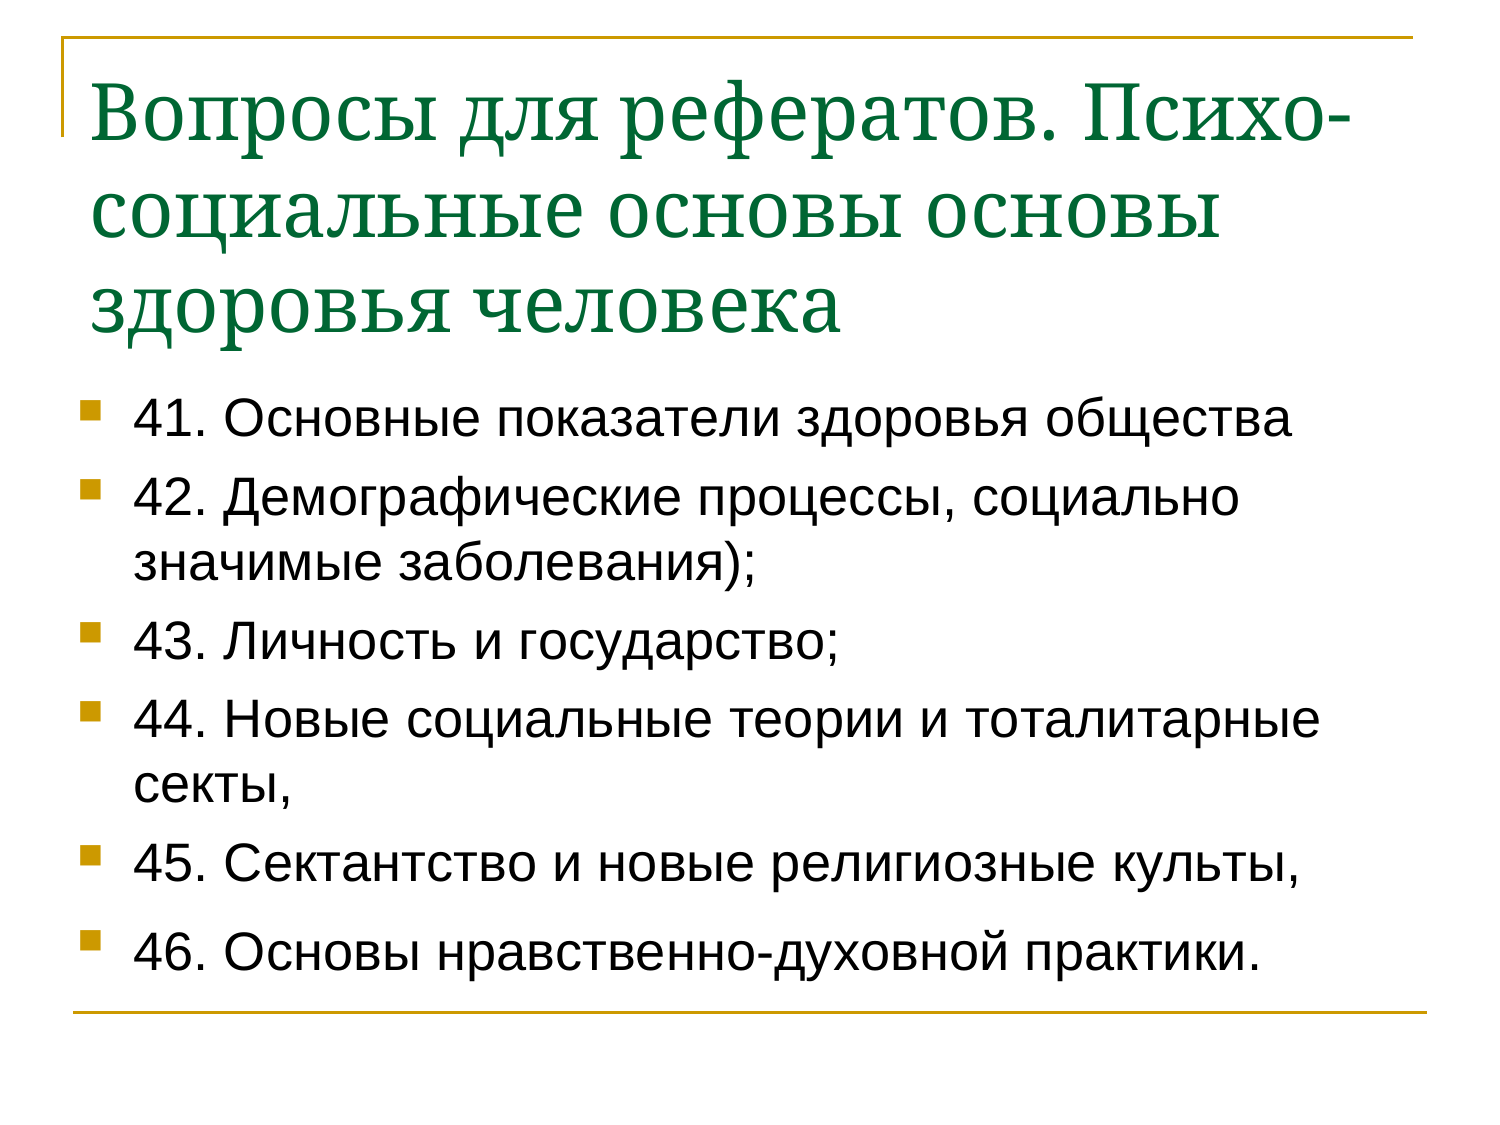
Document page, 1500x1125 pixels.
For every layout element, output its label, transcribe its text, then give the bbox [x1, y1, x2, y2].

list 41. Основные показатели здоровья общества 42. Демографические процессы, социально значимые заболевания); 43. Личность и государство; 44. Новые социальные теории и тоталитарные секты, 45. Сектантство и новые религиозные культы, 46. Основы нравственно-духовной практики. [62, 374, 1413, 1000]
title Вопросы для рефератов. Психо-социальные основы основы здоровья человека [75, 45, 1426, 452]
